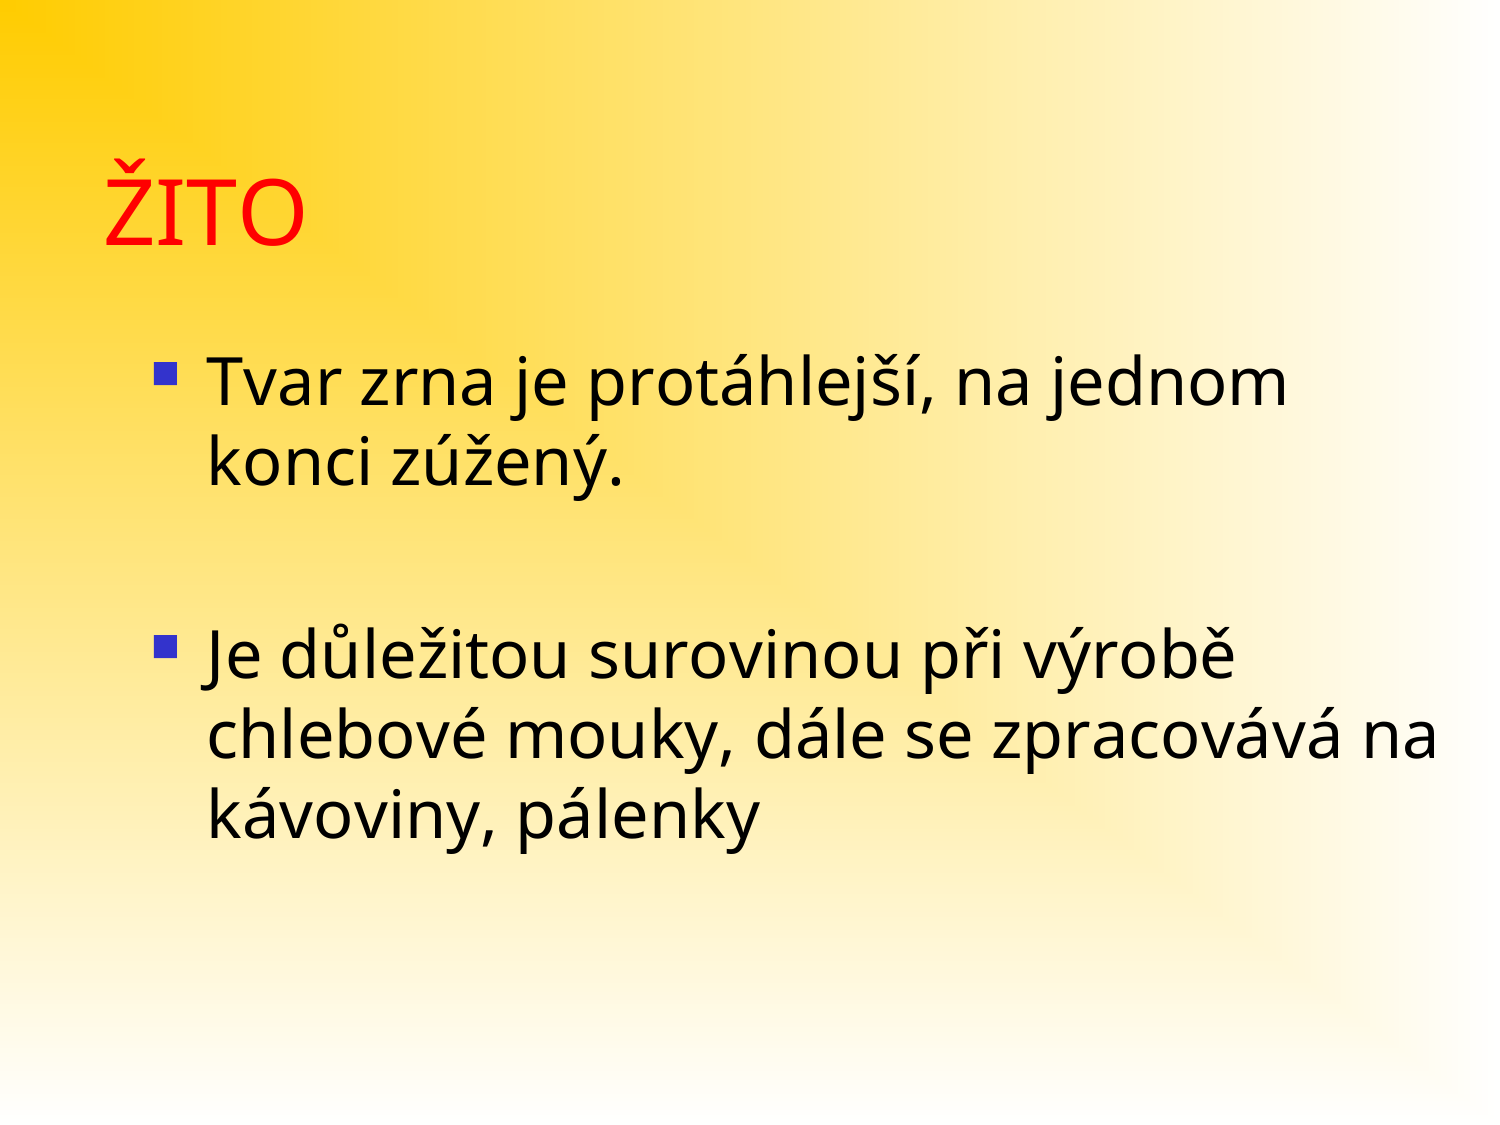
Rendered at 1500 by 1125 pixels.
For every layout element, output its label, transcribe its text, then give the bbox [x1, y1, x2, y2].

list Tvar zrna je protáhlejší, na jednom konci zúžený. Je důležitou surovinou při výrobě chlebové mouky, dále se zpracovává na kávoviny, pálenky [135, 331, 1469, 1083]
title ŽITO [88, 30, 1367, 271]
picture [0, 0, 1500, 1125]
